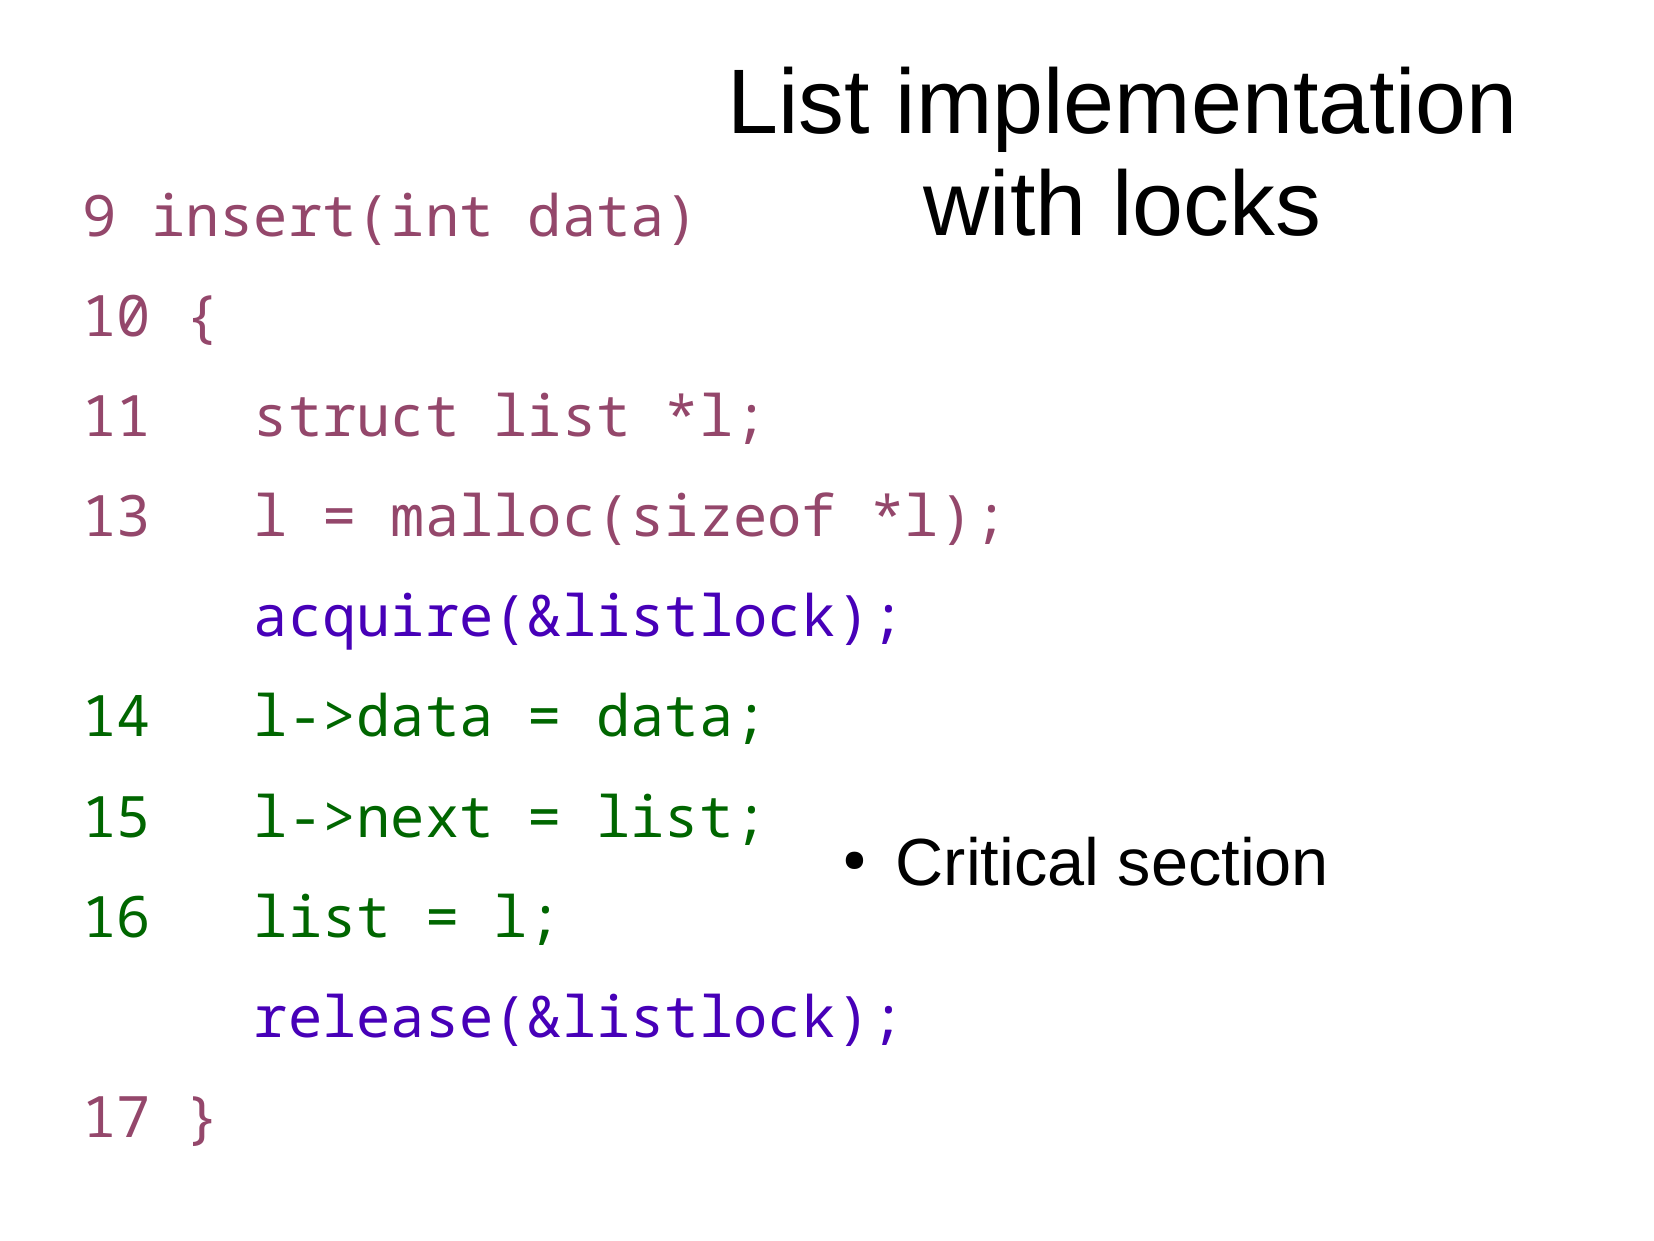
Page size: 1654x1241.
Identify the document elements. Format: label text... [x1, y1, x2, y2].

title List implementation with locks [675, 49, 1571, 257]
list 9 insert(int data) 10 { 11 struct list *l; 13 l = malloc(sizeof *l); acquire(&listlock); 14 l->data = data; 15 l->next = list; 16 list = l; release(&listlock); 17 } [82, 75, 1571, 1163]
list Critical section [825, 825, 1571, 976]
